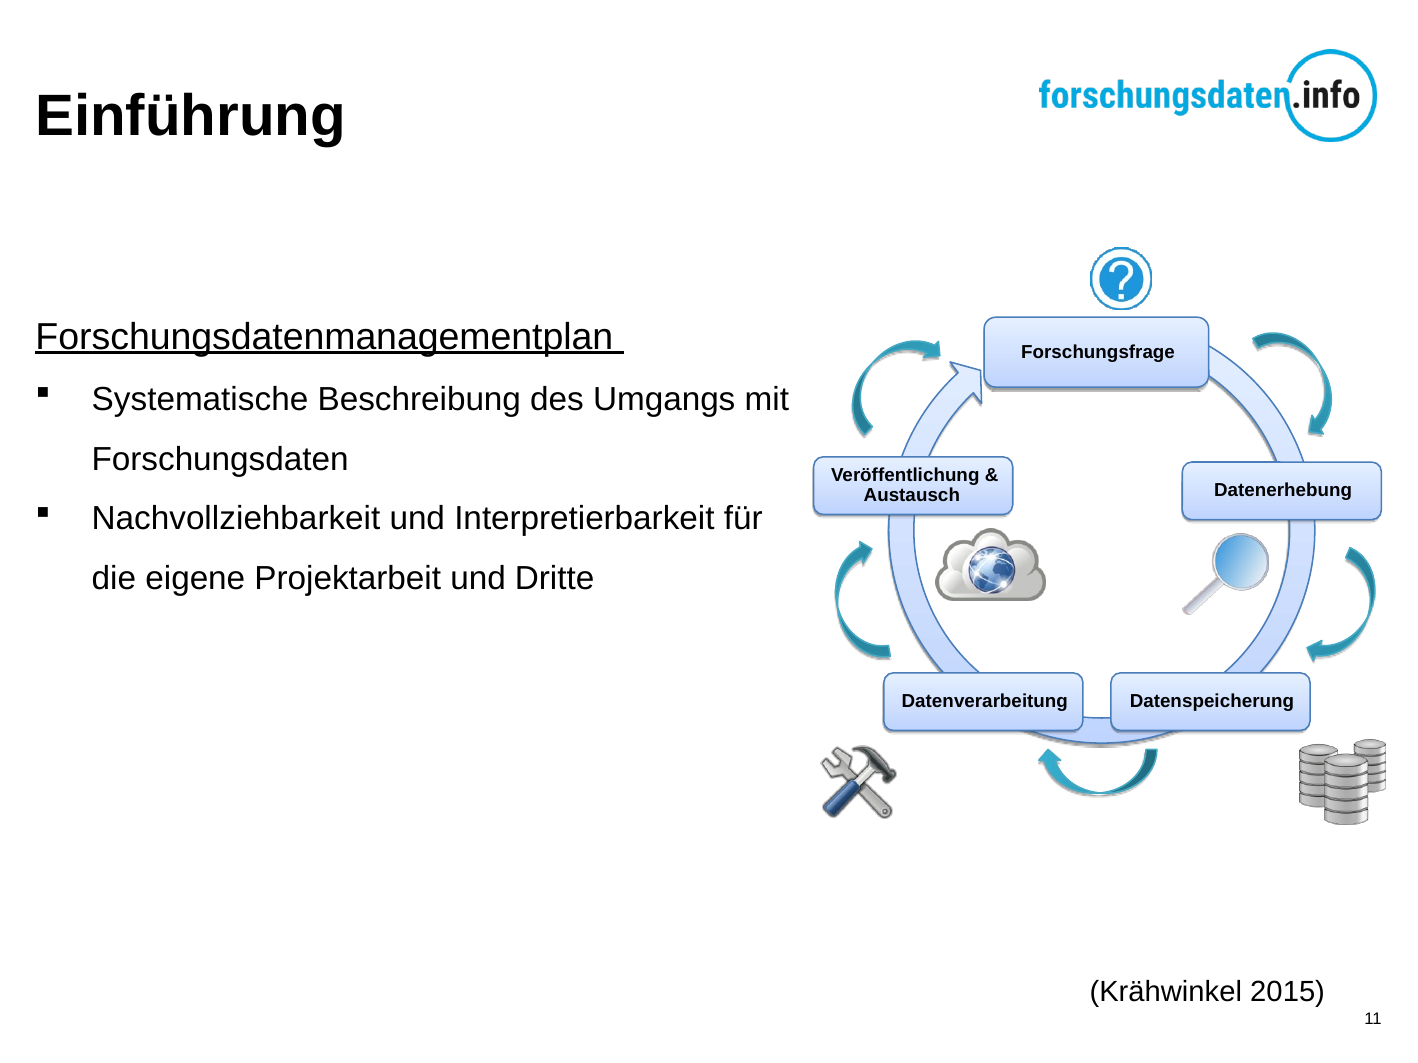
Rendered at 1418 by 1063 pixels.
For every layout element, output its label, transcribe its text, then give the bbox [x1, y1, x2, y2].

picture [935, 528, 1046, 601]
text_box [901, 361, 982, 456]
text_box [1209, 346, 1304, 462]
text_box [1030, 717, 1173, 744]
slide_number <Nummer> [1015, 1003, 1382, 1028]
text_box [1038, 749, 1157, 794]
picture [1299, 739, 1386, 825]
text_box [888, 515, 979, 672]
text_box Forschungsfrage [984, 317, 1209, 388]
picture [820, 745, 897, 819]
text_box [852, 341, 940, 435]
text_box [1224, 520, 1315, 672]
text_box (Krähwinkel 2015) [1074, 965, 1418, 1016]
text_box Datenspeicherung [1110, 672, 1311, 731]
text_box [835, 541, 891, 657]
picture [1039, 49, 1372, 142]
text_box Datenverarbeitung [883, 672, 1083, 731]
text_box [1307, 547, 1375, 661]
picture [1339, 49, 1377, 85]
text_box Veröffentlichung & Austausch [813, 456, 1013, 515]
text_box Datenerhebung [1182, 461, 1382, 520]
picture [1342, 107, 1377, 142]
picture [1182, 533, 1269, 616]
picture [1090, 247, 1152, 310]
title Einführung [35, 76, 1022, 254]
text_box [1252, 333, 1332, 434]
list Forschungsdatenmanagementplan Systematische Beschreibung des Umgangs mit Forschungsdaten Nachvollziehbarkeit und Interpretierbarkeit für die eigene Projektarbeit und Dritte [35, 289, 816, 1063]
